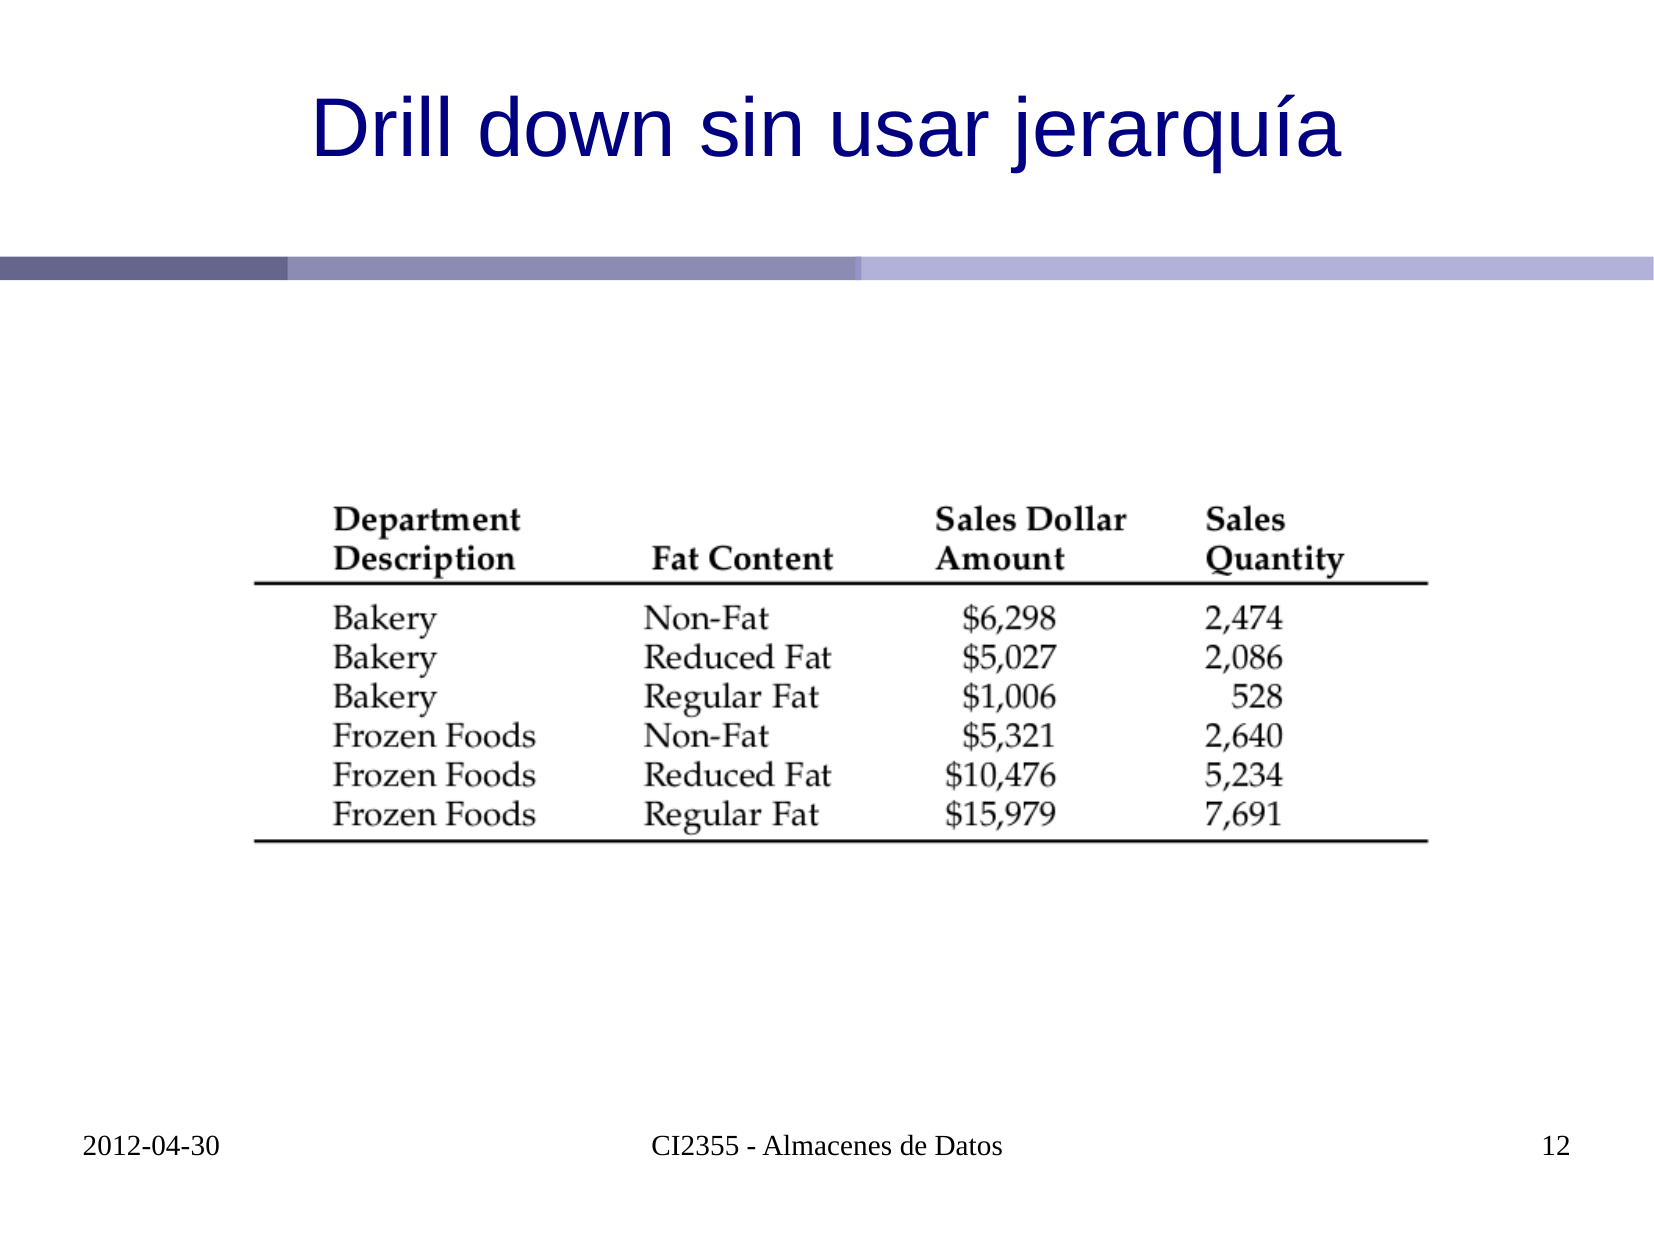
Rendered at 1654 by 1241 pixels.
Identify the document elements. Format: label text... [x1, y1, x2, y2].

picture [214, 485, 1451, 871]
title Drill down sin usar jerarquía [0, 0, 1654, 257]
